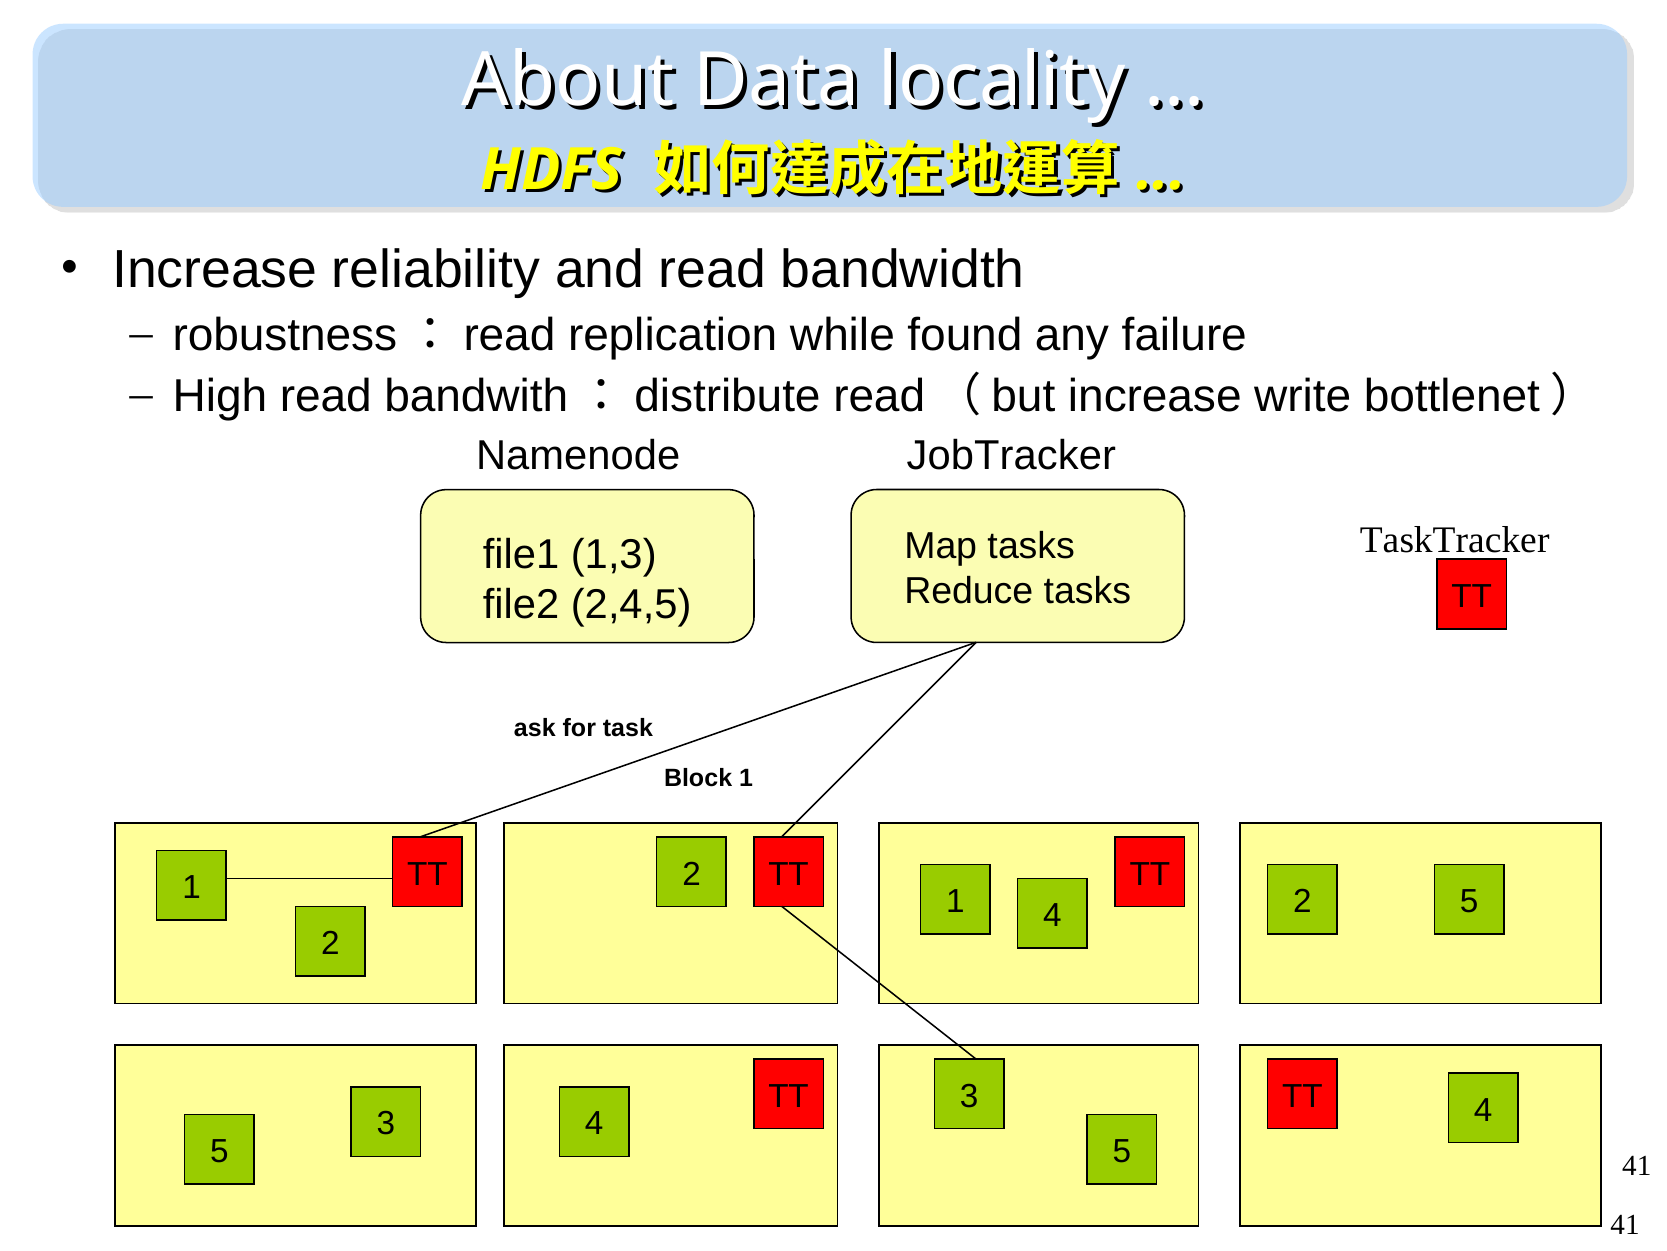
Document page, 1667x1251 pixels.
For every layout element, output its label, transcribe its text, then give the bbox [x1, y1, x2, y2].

text_box [115, 1045, 477, 1226]
text_box Namenode [487, 444, 499, 463]
text_box 1 [156, 850, 227, 921]
text_box Namenode [639, 449, 650, 467]
text_box 5 [184, 1114, 254, 1185]
text_box [878, 984, 903, 1004]
text_box [878, 822, 1199, 1004]
text_box JobTracker [956, 449, 968, 467]
text_box [503, 1045, 838, 1226]
text_box 2 [1267, 864, 1338, 935]
text_box 1 [920, 864, 991, 935]
text_box TT [1115, 836, 1185, 907]
list Increase reliability and read bandwidth robustness：read replication while found any failure High read bandwith：distribute read（but increase write bottlenet） [45, 233, 1621, 444]
text_box 4 [1448, 1072, 1518, 1143]
text_box 5 [1087, 1114, 1157, 1185]
text_box Map tasks Reduce tasks [851, 489, 1185, 643]
text_box [1239, 1045, 1602, 1226]
text_box Block 1 [649, 753, 769, 799]
text_box [115, 822, 477, 1004]
text_box file1 (1,3) file2 (2,4,5) [420, 489, 755, 643]
text_box 4 [1017, 878, 1088, 949]
text_box [878, 1045, 1199, 1226]
text_box TaskTracker [1345, 506, 1621, 568]
text_box TT [1267, 1059, 1338, 1129]
text_box [32, 23, 124, 207]
text_box <number> [1602, 1138, 1667, 1223]
text_box [1239, 822, 1602, 1004]
text_box [785, 822, 838, 948]
text_box Namenode [461, 444, 696, 486]
text_box TT [392, 836, 463, 907]
text_box [503, 822, 838, 1004]
text_box TT [753, 836, 824, 907]
text_box 2 [295, 906, 366, 976]
text_box 4 [559, 1086, 629, 1157]
text_box [1542, 23, 1628, 207]
text_box TT [753, 1059, 824, 1129]
text_box JobTracker [891, 444, 1132, 486]
text_box TT [1436, 568, 1507, 629]
text_box 5 [1434, 864, 1504, 935]
text_box 2 [656, 836, 727, 907]
text_box ask for task [499, 703, 669, 749]
title About Data locality ... HDFS 如何達成在地運算... [124, 20, 1542, 213]
text_box 3 [351, 1086, 421, 1157]
text_box 3 [934, 1059, 1004, 1129]
